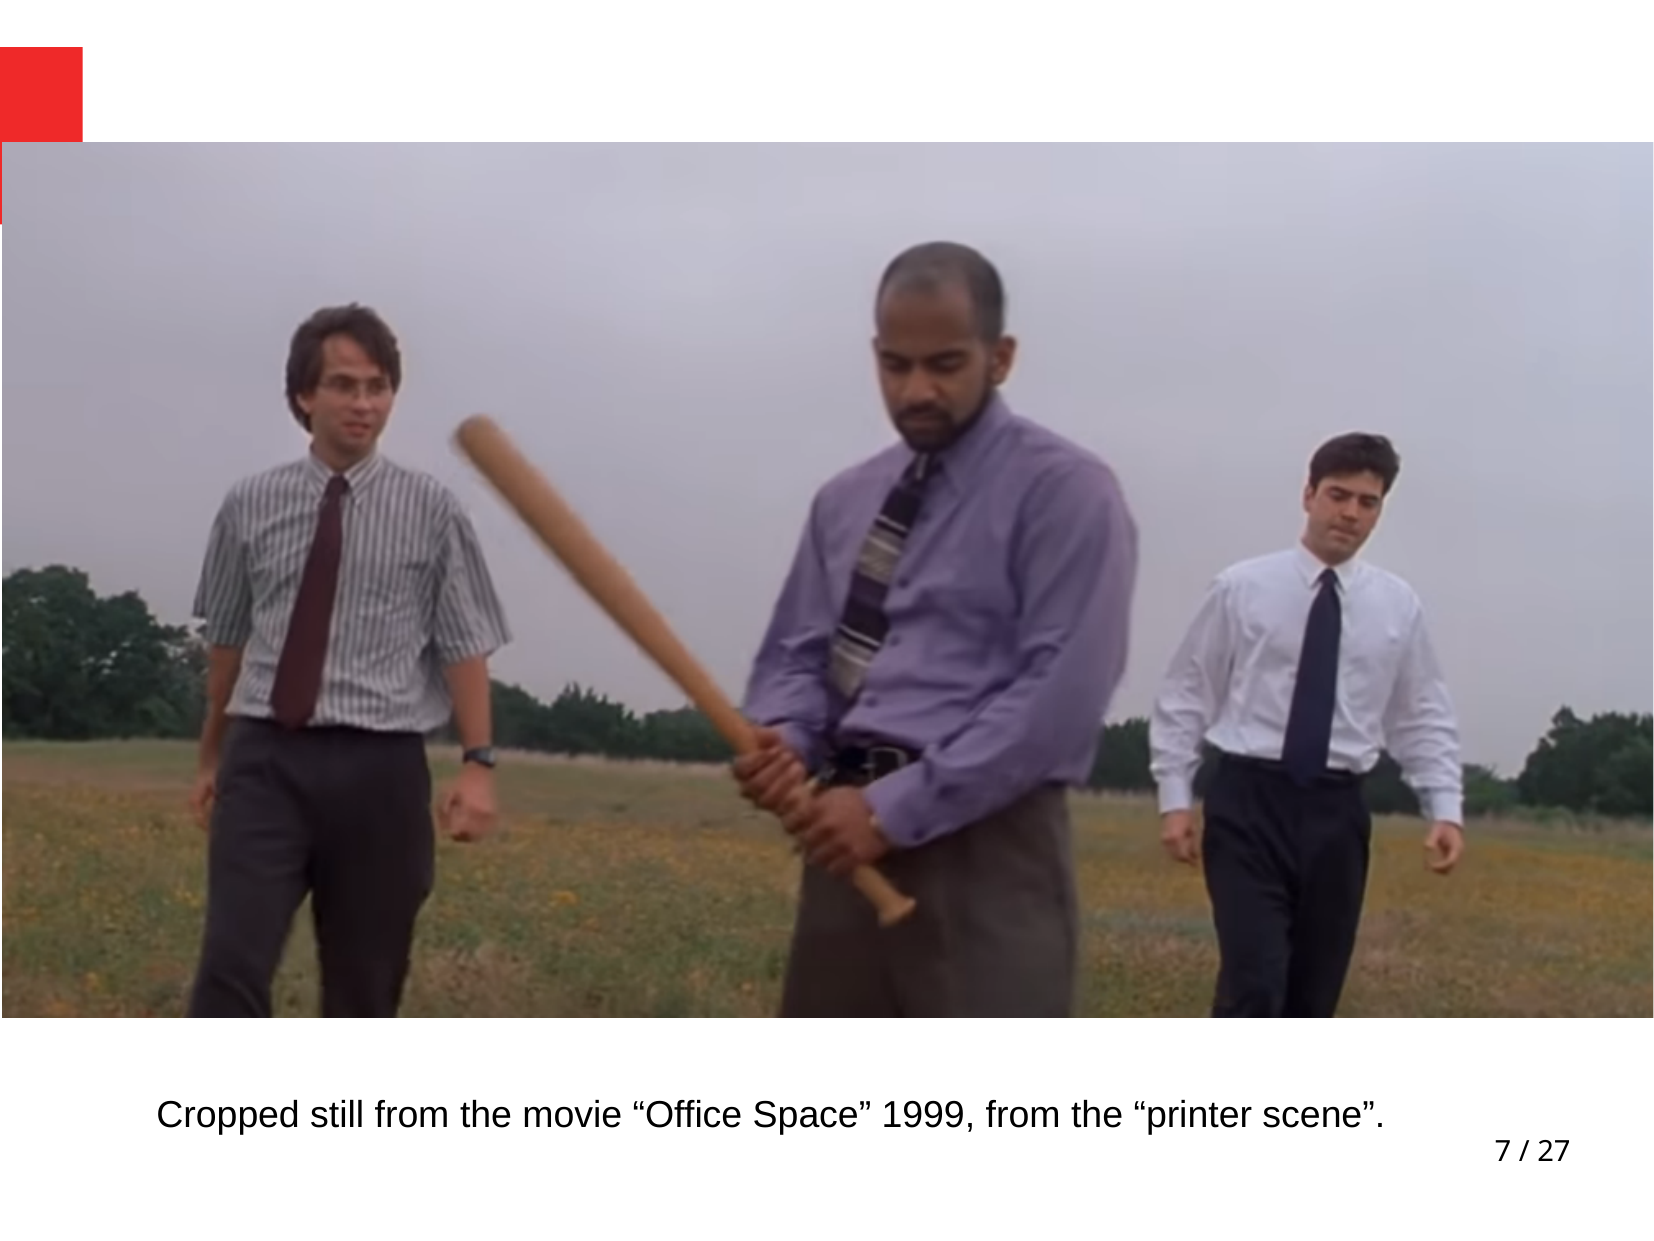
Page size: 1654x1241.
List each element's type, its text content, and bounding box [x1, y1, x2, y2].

text_box Cropped still from the movie “Office Space” 1999, from the “printer scene”. [141, 1086, 1401, 1144]
picture [2, 142, 1654, 1018]
